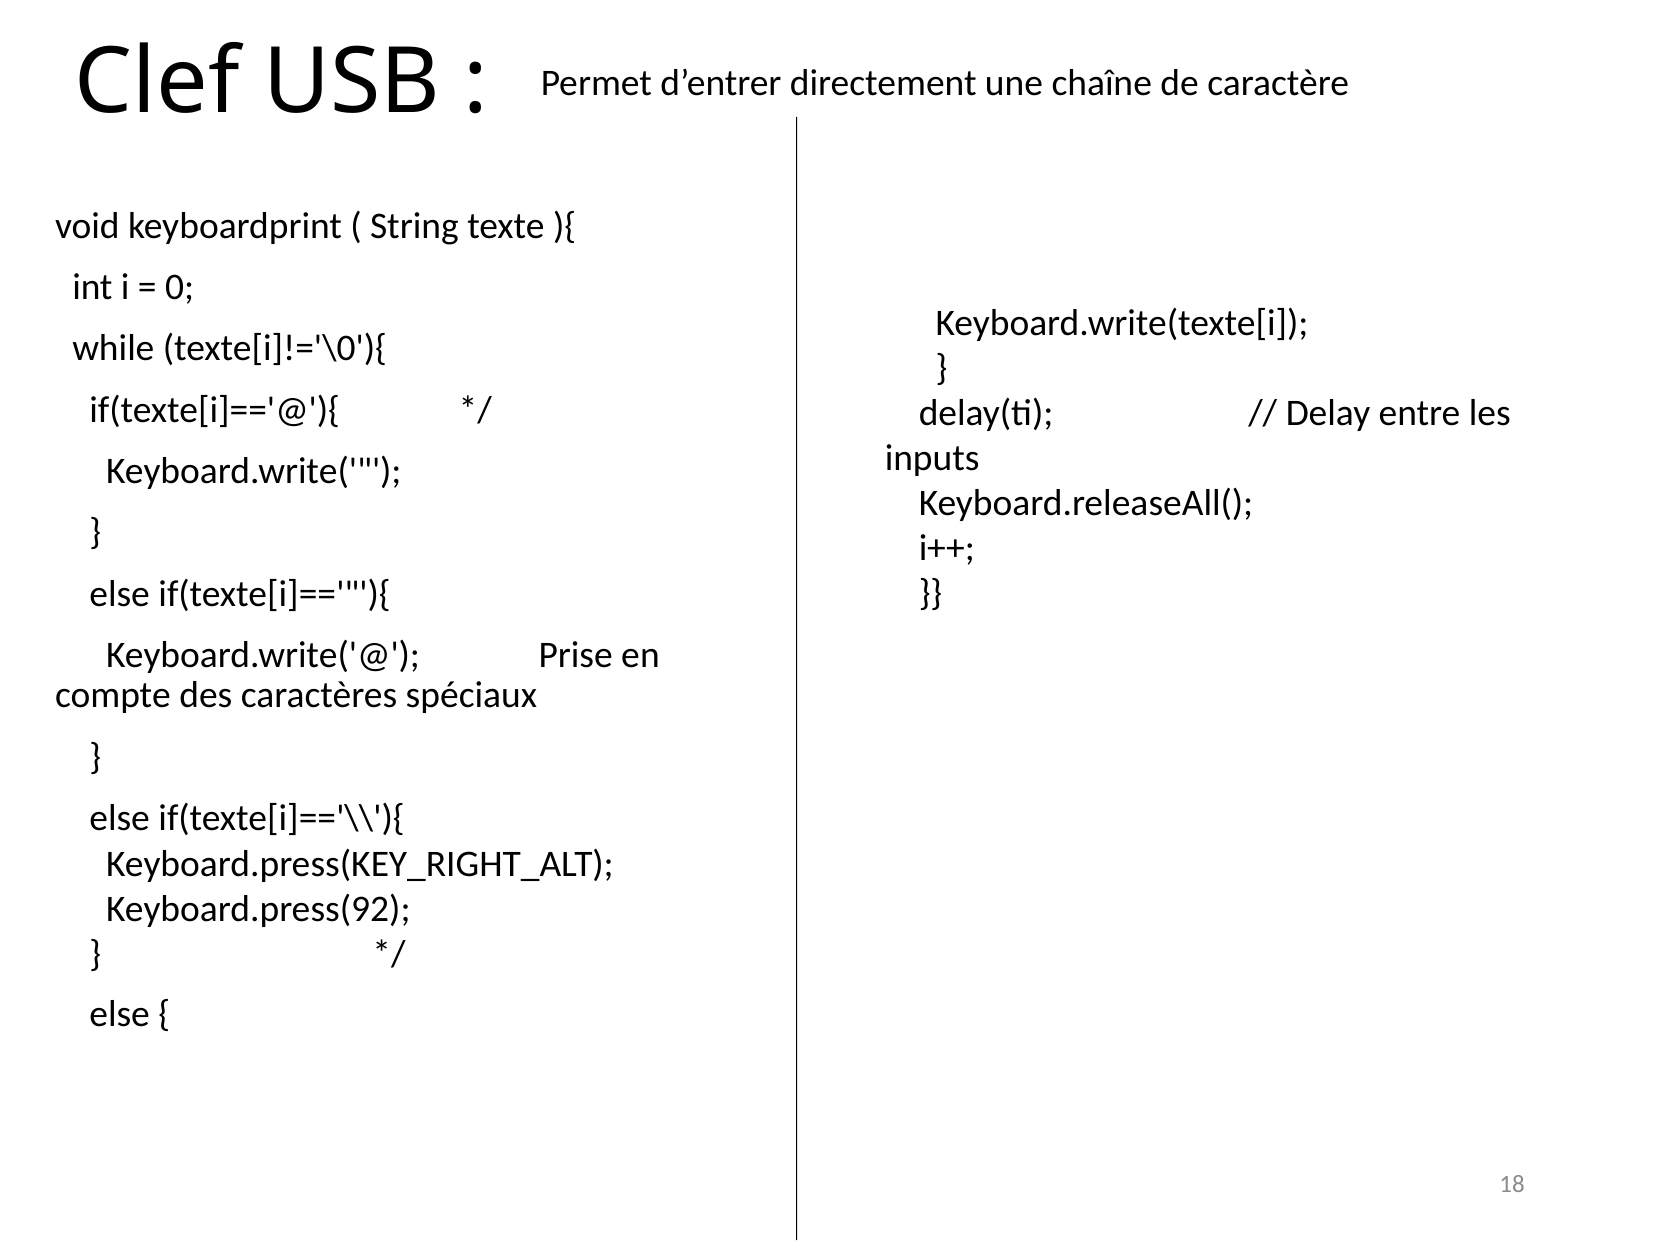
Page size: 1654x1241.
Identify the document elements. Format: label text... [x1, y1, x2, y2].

title Clef USB : [0, 0, 564, 140]
text_box Keyboard.write(texte[i]); } delay(ti); // Delay entre les inputs Keyboard.releaseAll(); i++; }} [869, 245, 1599, 666]
subtitle void keyboardprint ( String texte ){ int i = 0; while (texte[i]!='\0'){ if(texte[i]=='@'){ */ Keyboard.write('"'); } else if(texte[i]=='"'){ Keyboard.write('@'); Prise en compte des caractères spéciaux } else if(texte[i]=='\\'){ Keyboard.press(KEY_RIGHT_ALT); Keyboard.press(92); } */ else { [40, 198, 796, 1195]
text_box Permet d’entrer directement une chaîne de caractère [526, 50, 1599, 110]
slide_number <numéro> [1167, 1149, 1540, 1216]
